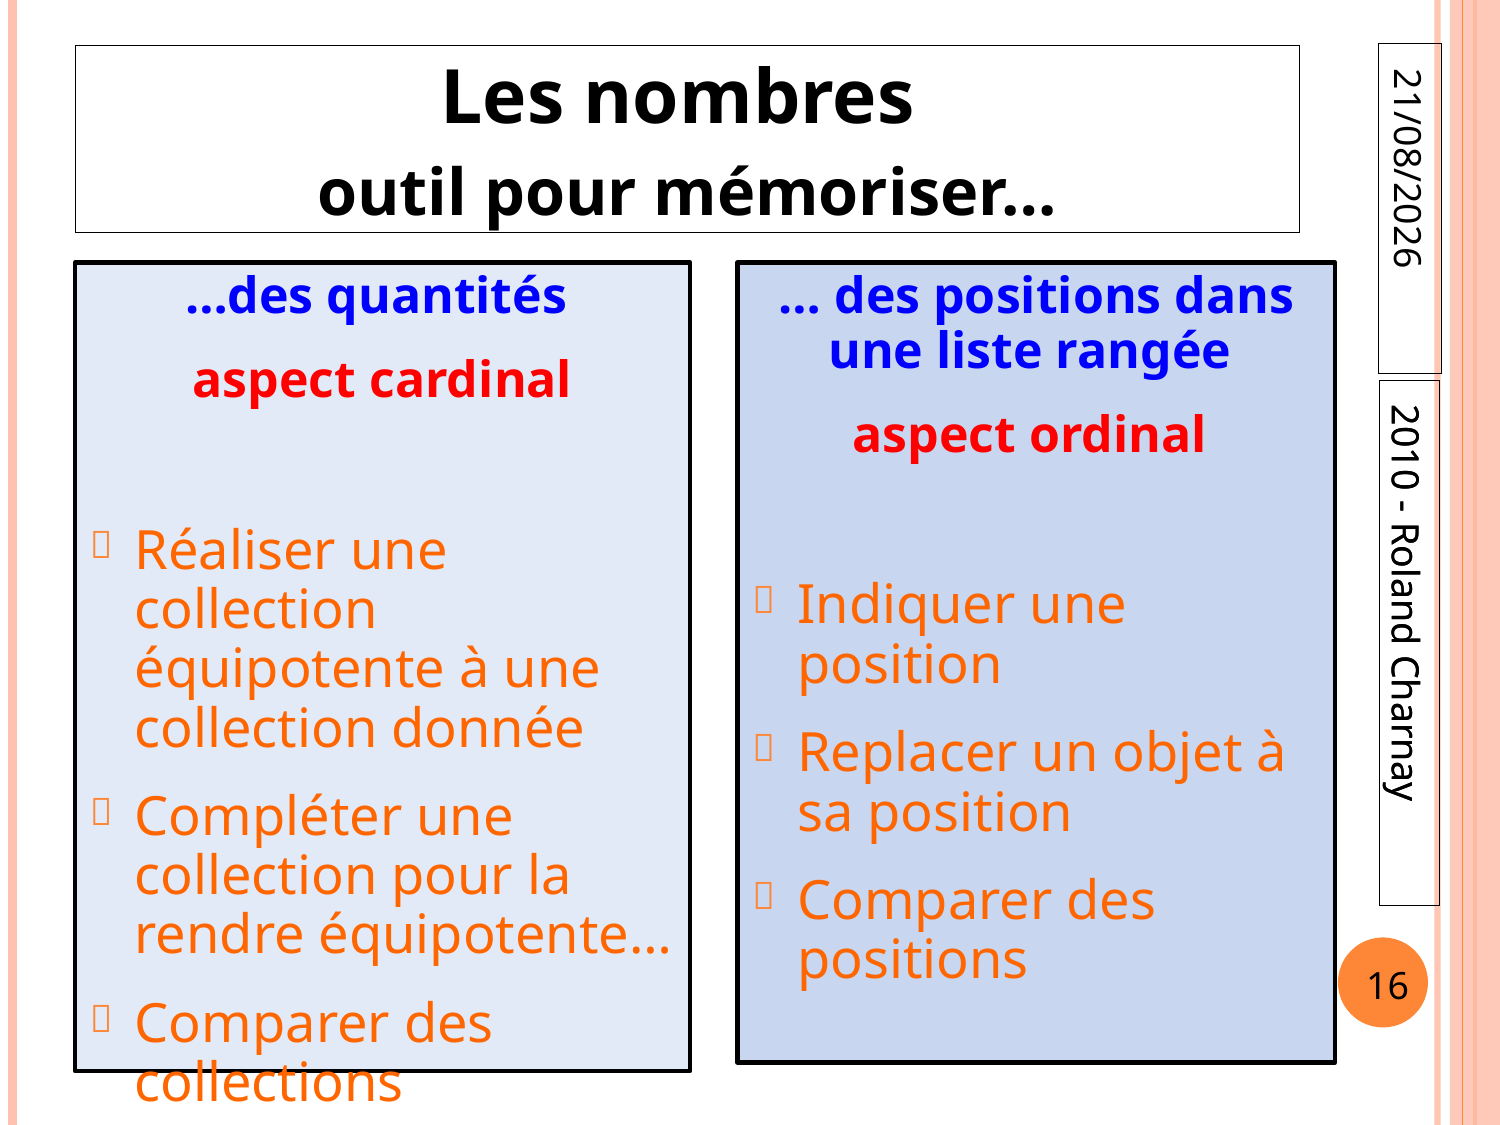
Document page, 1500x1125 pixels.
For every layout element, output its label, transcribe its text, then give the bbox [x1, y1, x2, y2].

list … des positions dans une liste rangée aspect ordinal Indiquer une position Replacer un objet à sa position Comparer des positions [737, 262, 1336, 1063]
list …des quantités aspect cardinal Réaliser une collection équipotente à une collection donnée Compléter une collection pour la rendre équipotente… Comparer des collections [75, 262, 691, 1072]
title Les nombres outil pour mémoriser… [75, 45, 1300, 233]
footer 2010 - Roland Charnay [1379, 380, 1440, 906]
text_box <numéro> [1351, 952, 1452, 1038]
